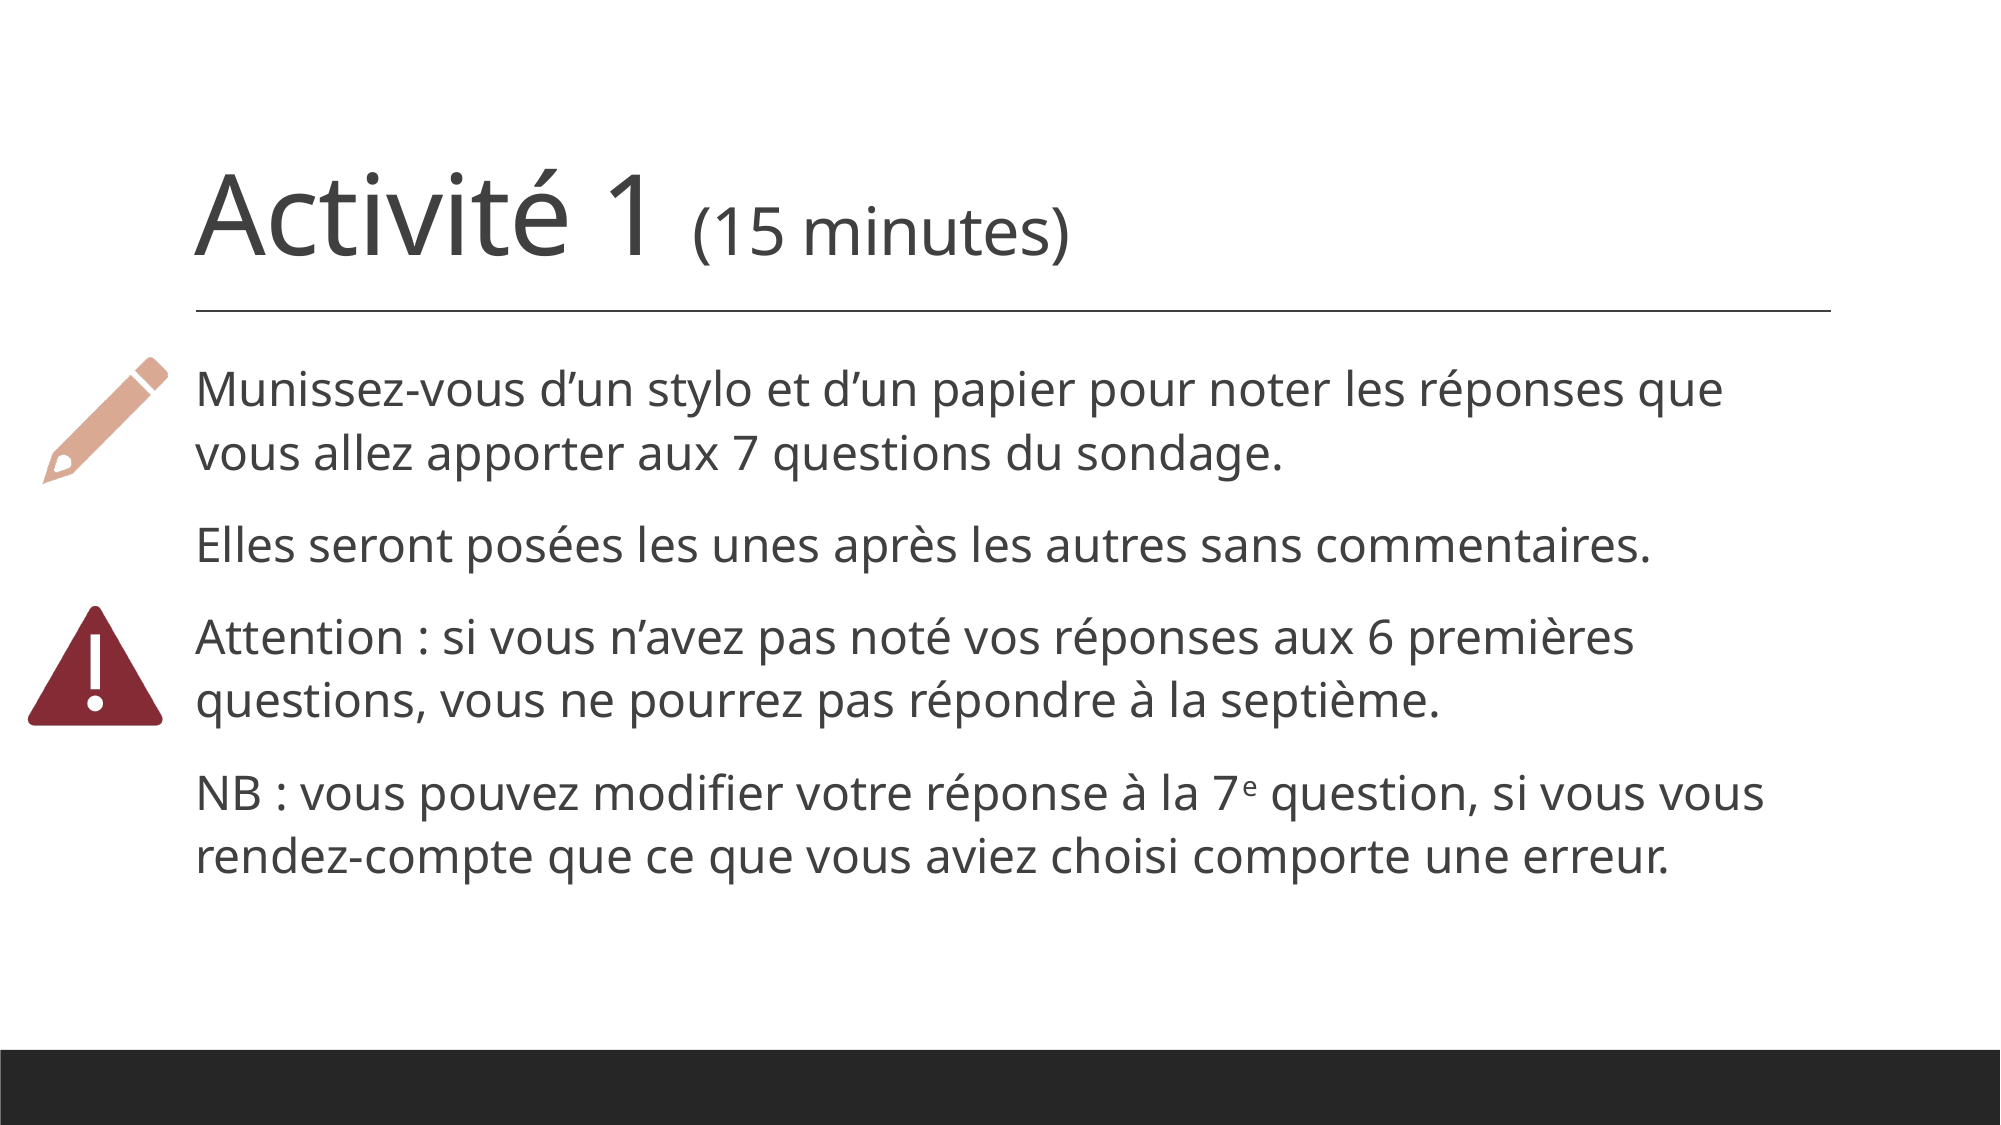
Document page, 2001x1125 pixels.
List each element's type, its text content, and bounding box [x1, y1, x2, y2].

text_box Munissez-vous d’un stylo et d’un papier pour noter les réponses que vous allez apporter aux 7 questions du sondage. Elles seront posées les unes après les autres sans commentaires. Attention : si vous n’avez pas noté vos réponses aux 6 premières questions, vous ne pourrez pas répondre à la septième. NB : vous pouvez modifier votre réponse à la 7e question, si vous vous rendez-compte que ce que vous aviez choisi comporte une erreur. [179, 345, 1830, 963]
text_box Activité 1 (15 minutes) [179, 46, 1830, 285]
picture [20, 590, 170, 741]
picture [30, 345, 180, 496]
